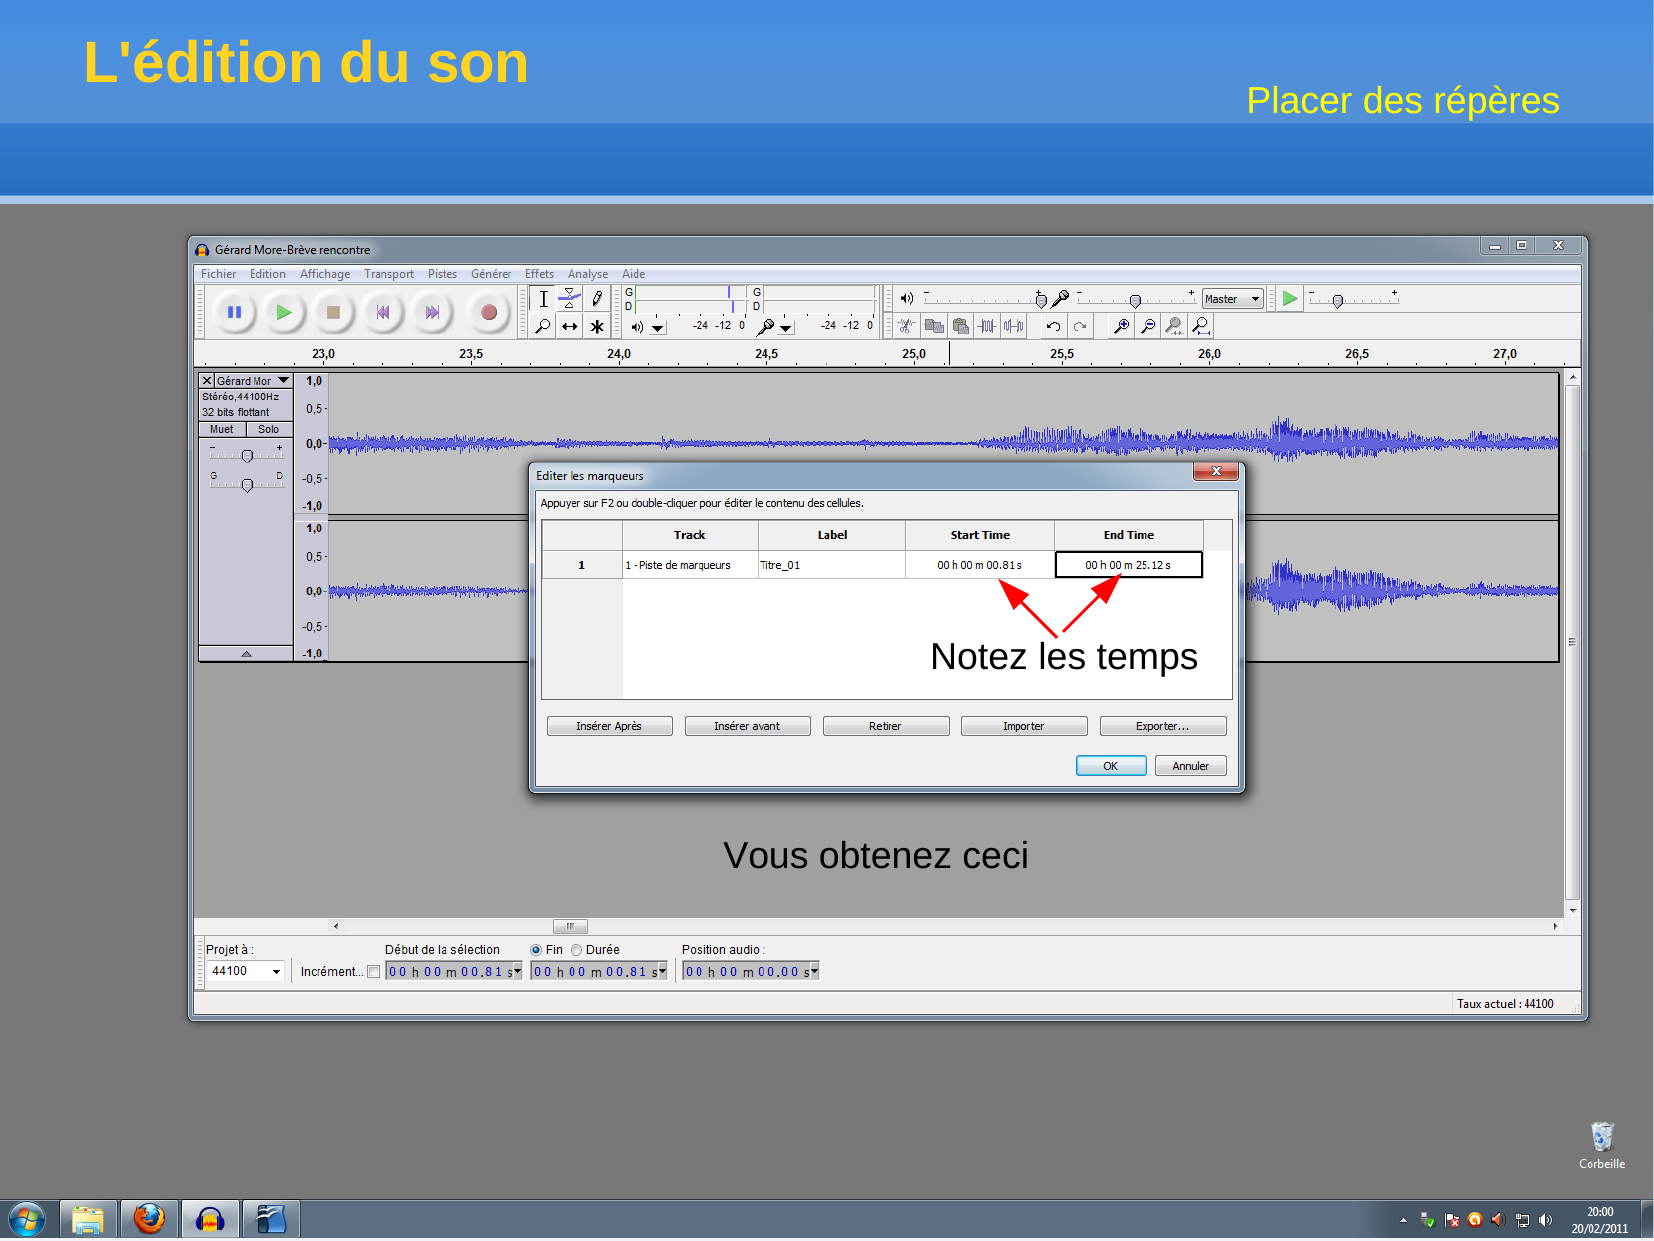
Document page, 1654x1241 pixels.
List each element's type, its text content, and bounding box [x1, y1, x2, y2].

title L'édition du son [6, 17, 609, 107]
text_box Vous obtenez ceci [708, 826, 1123, 884]
text_box Placer des répères [1210, 29, 1654, 129]
text_box Notez les temps [915, 628, 1214, 686]
picture [0, 0, 1654, 1238]
